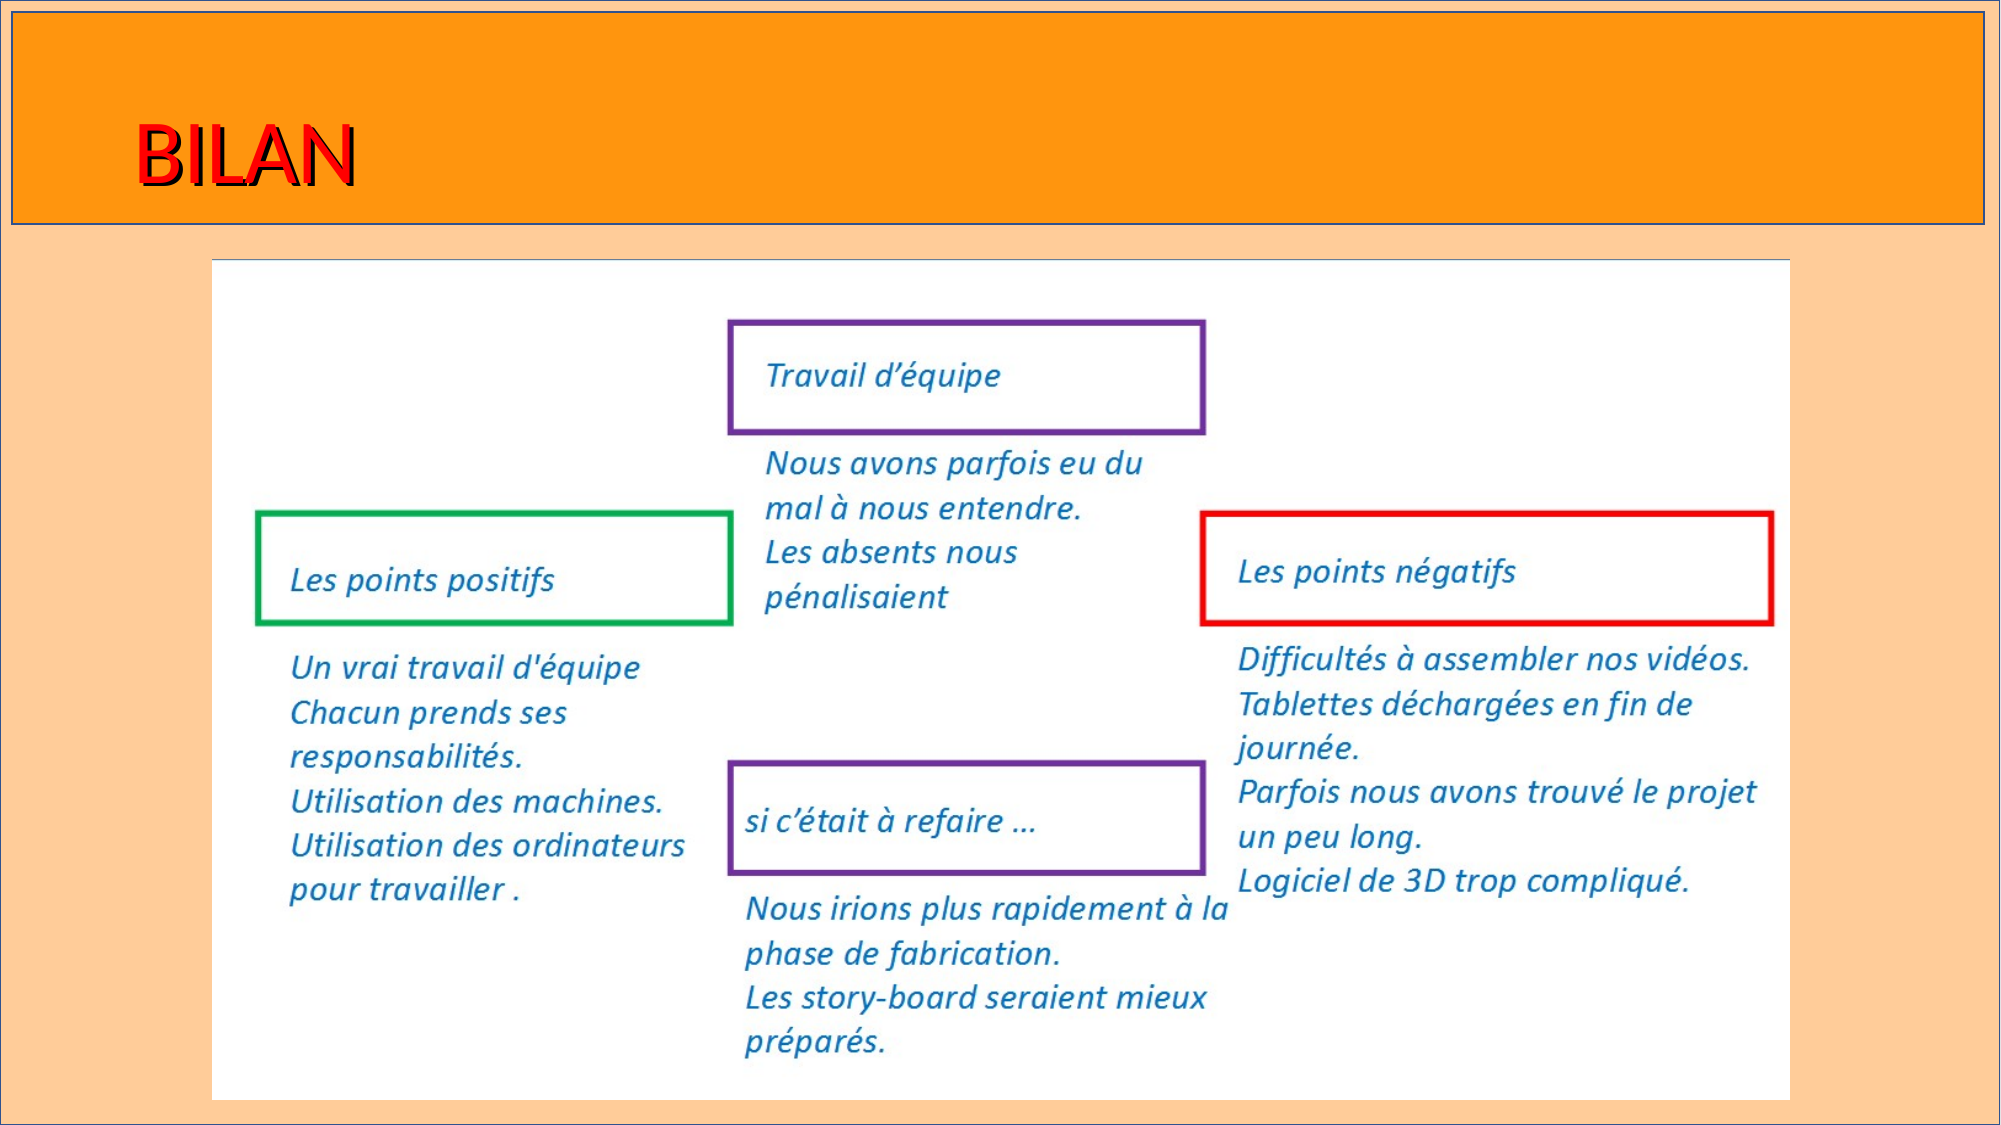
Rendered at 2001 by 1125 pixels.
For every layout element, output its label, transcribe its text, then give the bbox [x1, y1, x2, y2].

picture [212, 259, 1790, 1100]
text_box BILAN [118, 83, 1726, 211]
